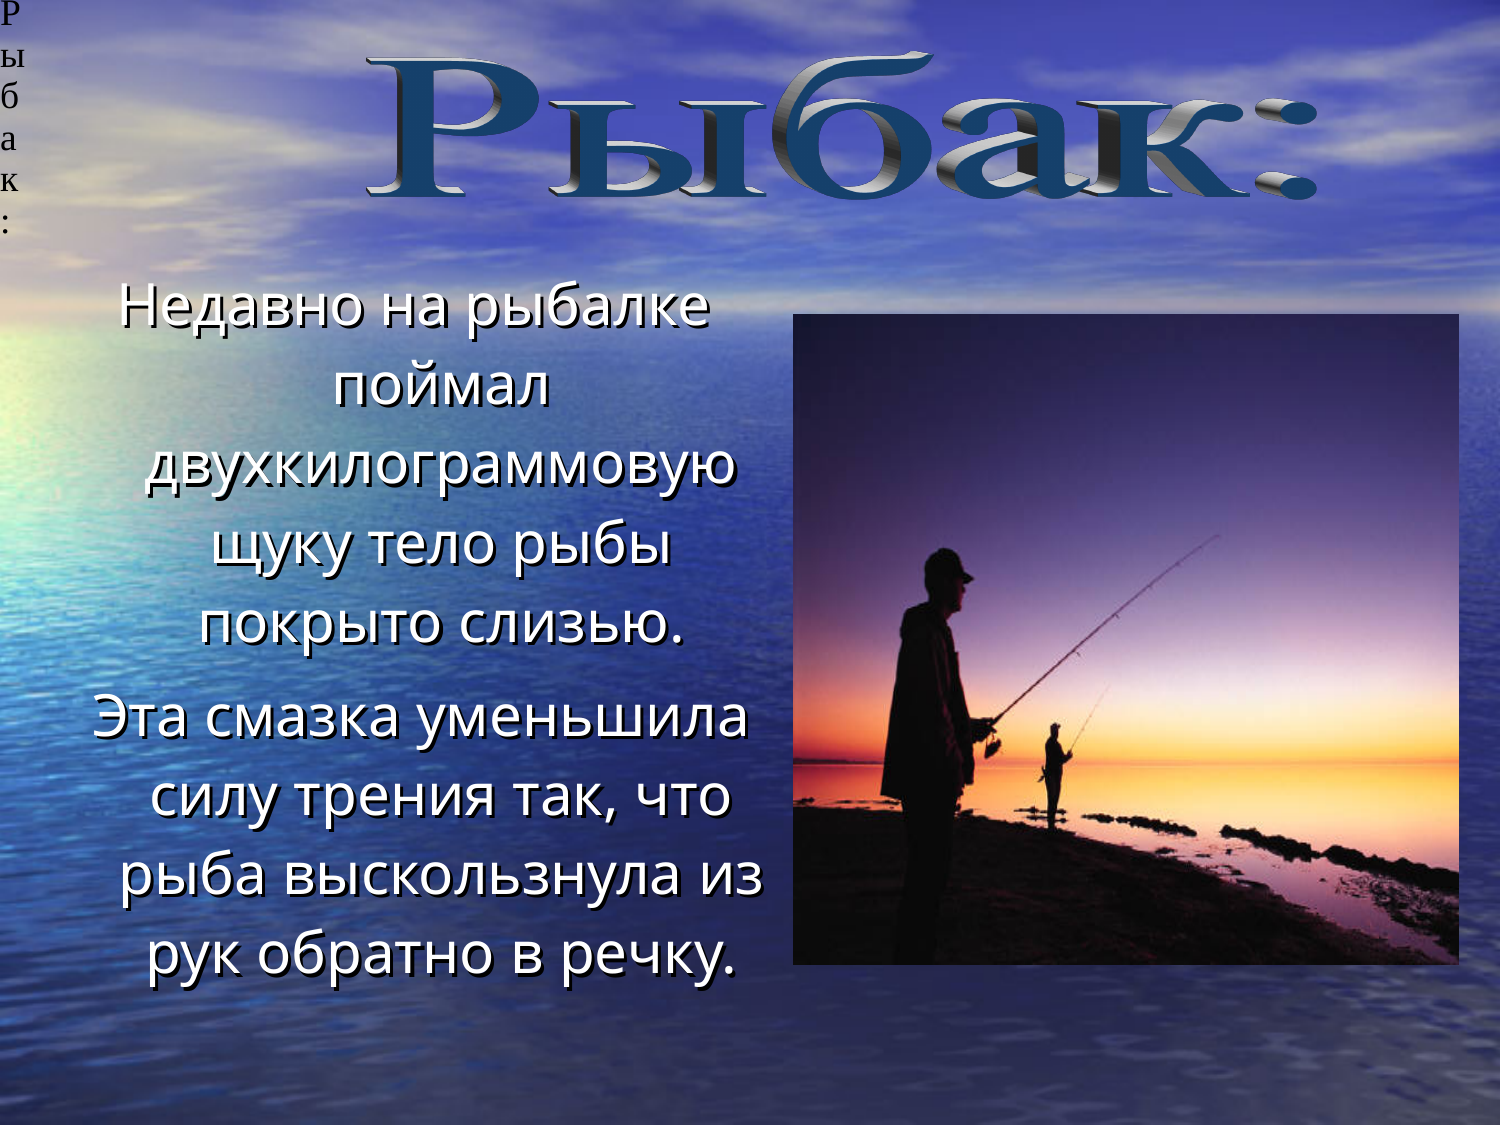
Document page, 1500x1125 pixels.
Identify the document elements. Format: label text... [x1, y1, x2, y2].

list Недавно на рыбалке поймал двухкилограммовую щуку тело рыбы покрыто слизью. Эта смазка уменьшила силу трения так, что рыба выскользнула из рук обратно в речку. [41, 255, 786, 988]
picture [8, 2, 16, 14]
picture [0, 0, 1500, 1125]
